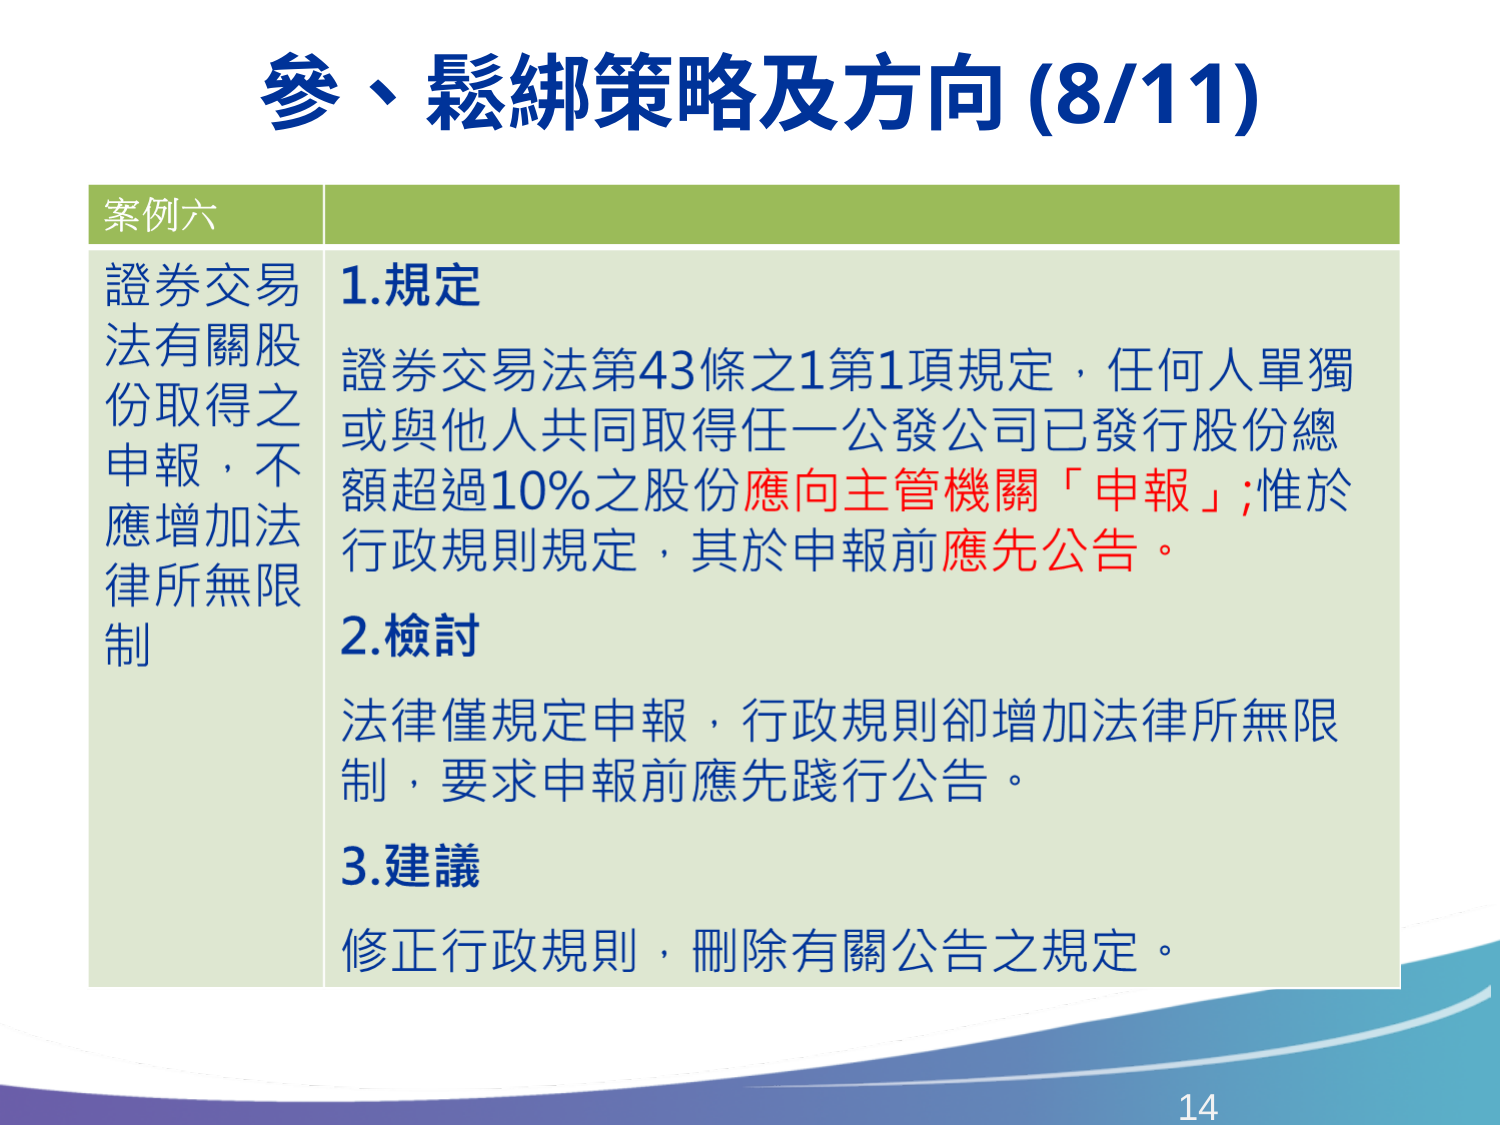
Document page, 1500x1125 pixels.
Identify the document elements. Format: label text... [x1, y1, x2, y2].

picture [87, 179, 1401, 1013]
text_box 參、鬆綁策略及方向(8/11) [9, 19, 1500, 152]
